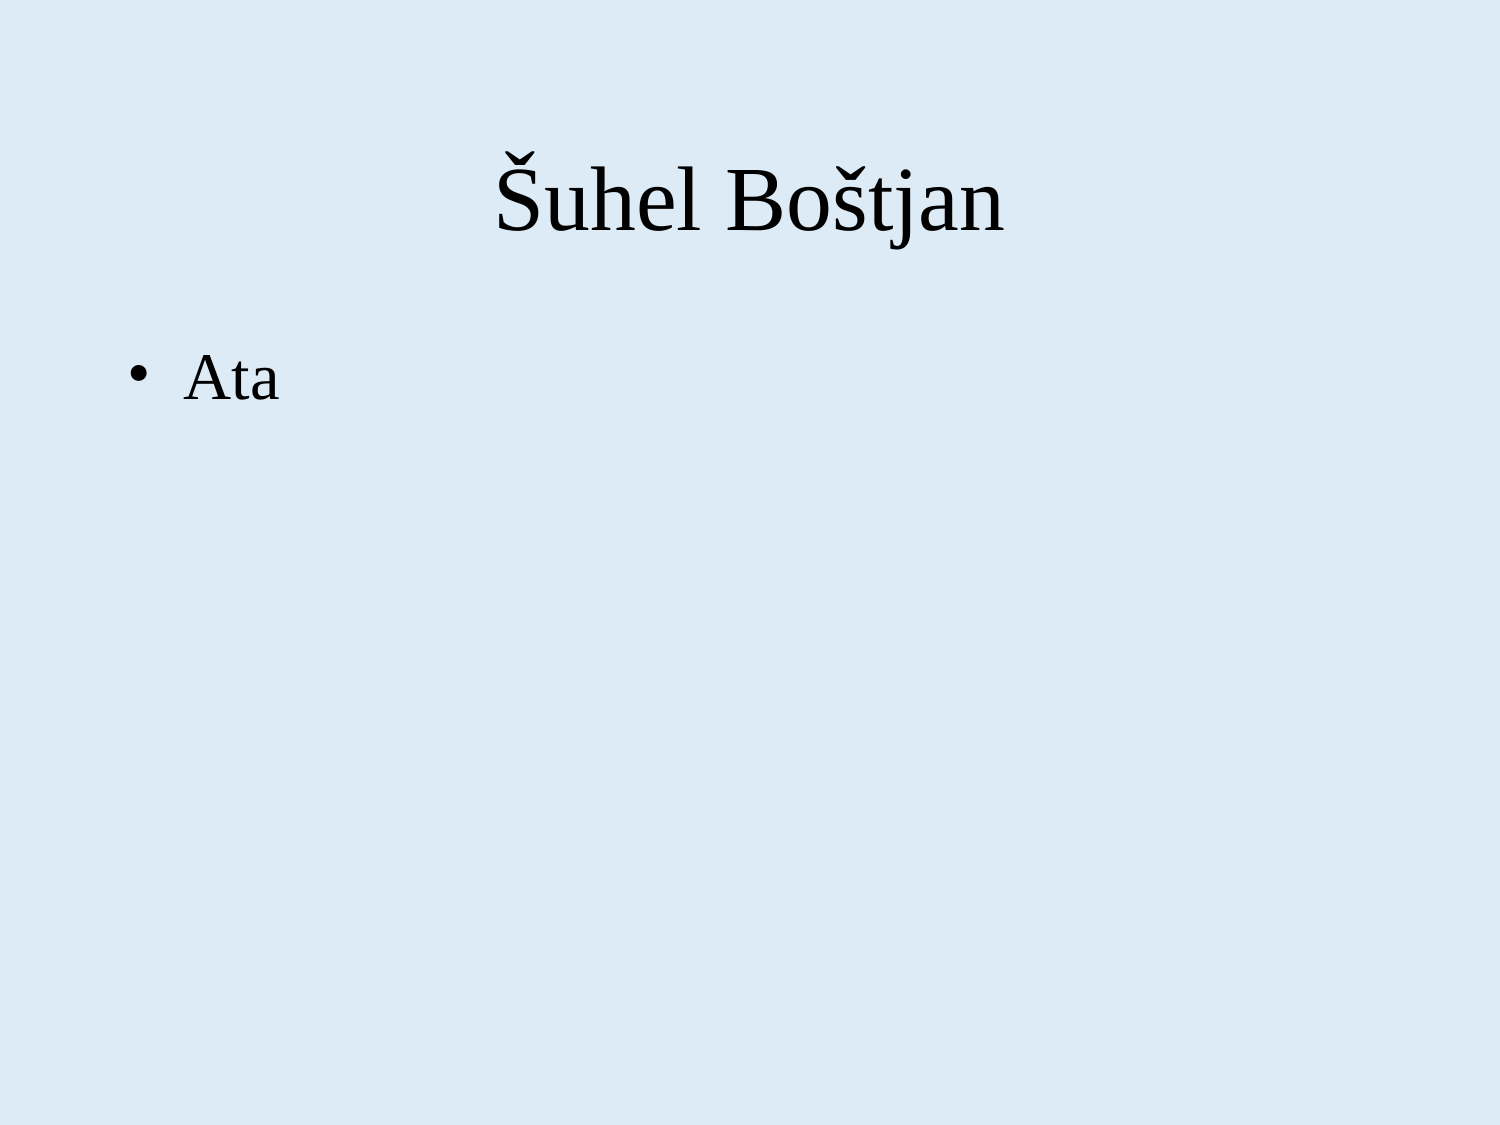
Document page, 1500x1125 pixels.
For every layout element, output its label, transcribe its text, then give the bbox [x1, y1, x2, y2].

title Šuhel Boštjan [112, 99, 1388, 288]
list Ata [112, 324, 1388, 1000]
